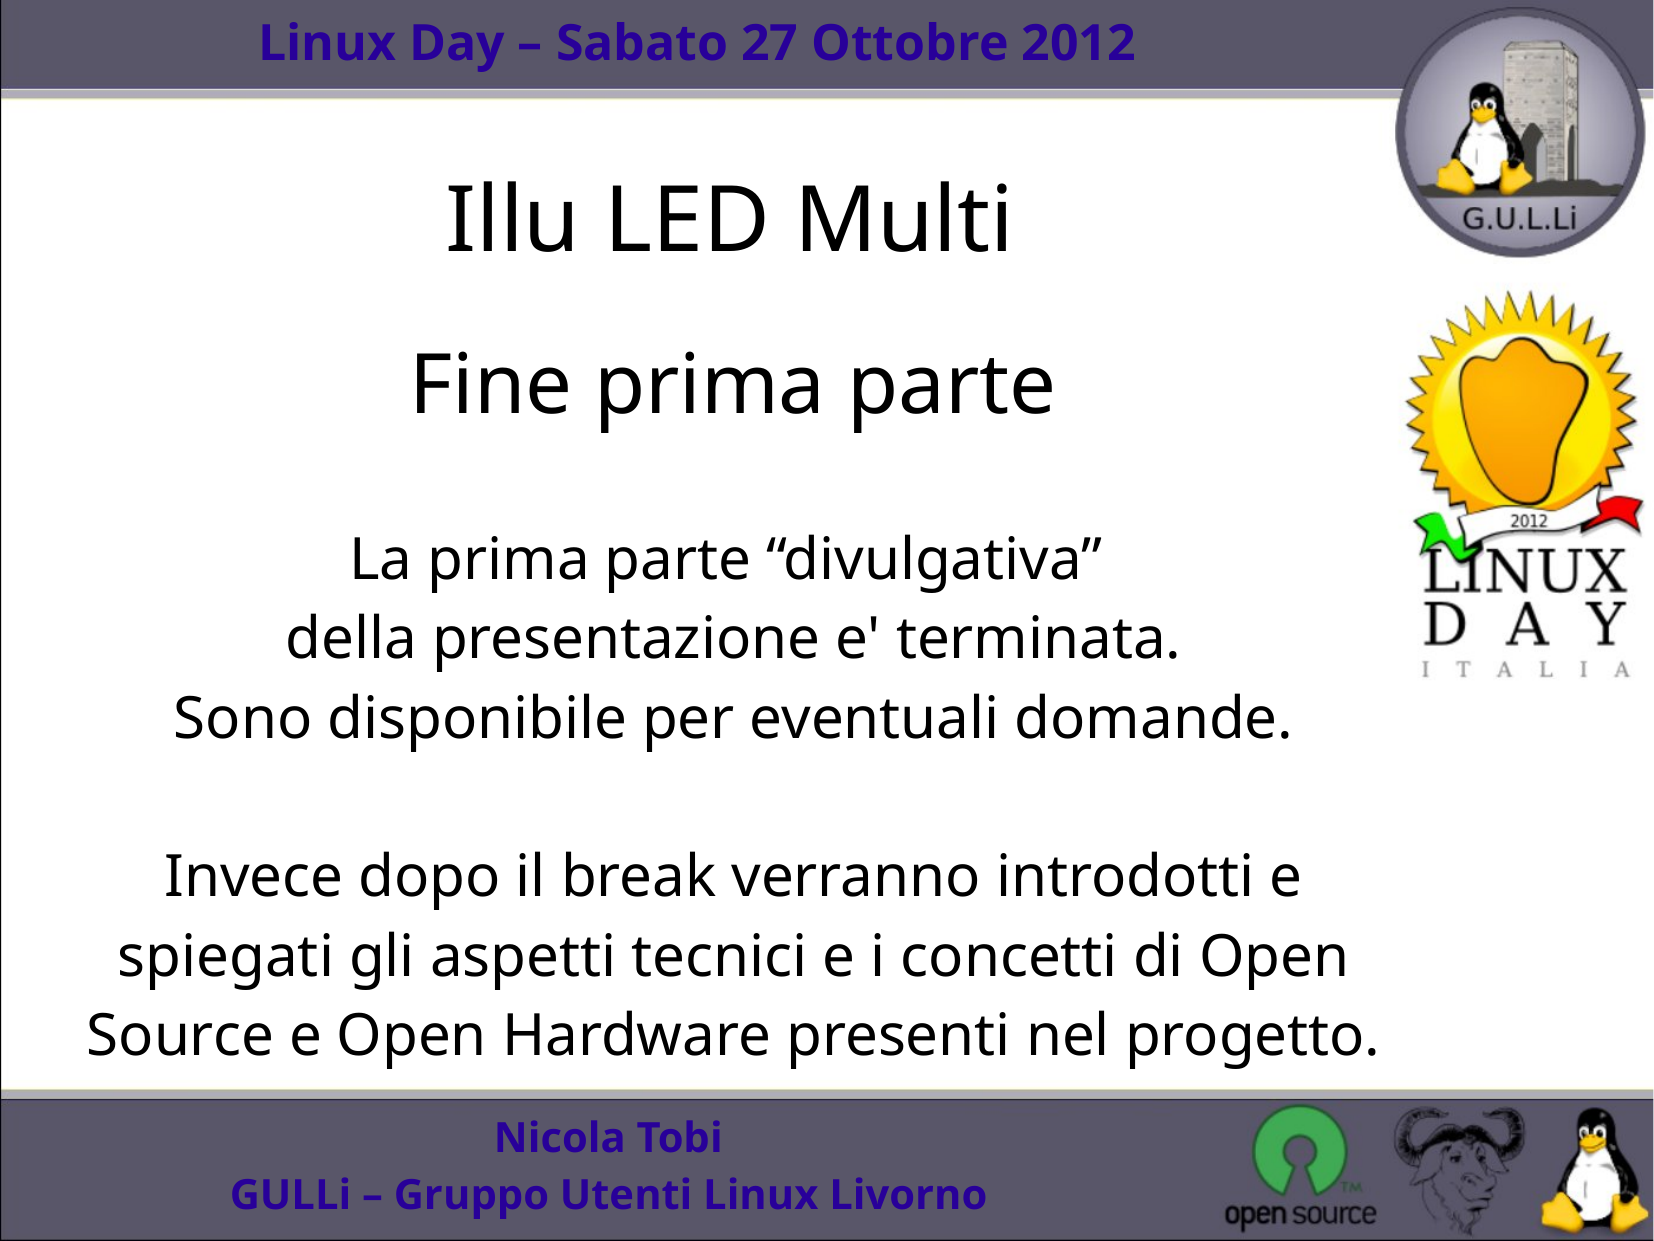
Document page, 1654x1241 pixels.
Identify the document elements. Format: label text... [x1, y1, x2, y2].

text_box Linux Day – Sabato 27 Ottobre 2012 [0, 0, 1395, 97]
title Illu LED Multi [82, 112, 1378, 320]
subtitle Fine prima parte La prima parte “divulgativa” della presentazione e' terminata. Sono disponibile per eventuali domande. Invece dopo il break verranno introdotti e spiegati gli aspetti tecnici e i concetti di Open Source e Open Hardware presenti nel progetto. [85, 315, 1382, 1082]
text_box Nicola Tobi GULLi – Gruppo Utenti Linux Livorno [0, 1100, 1218, 1241]
picture [0, 0, 1654, 1241]
